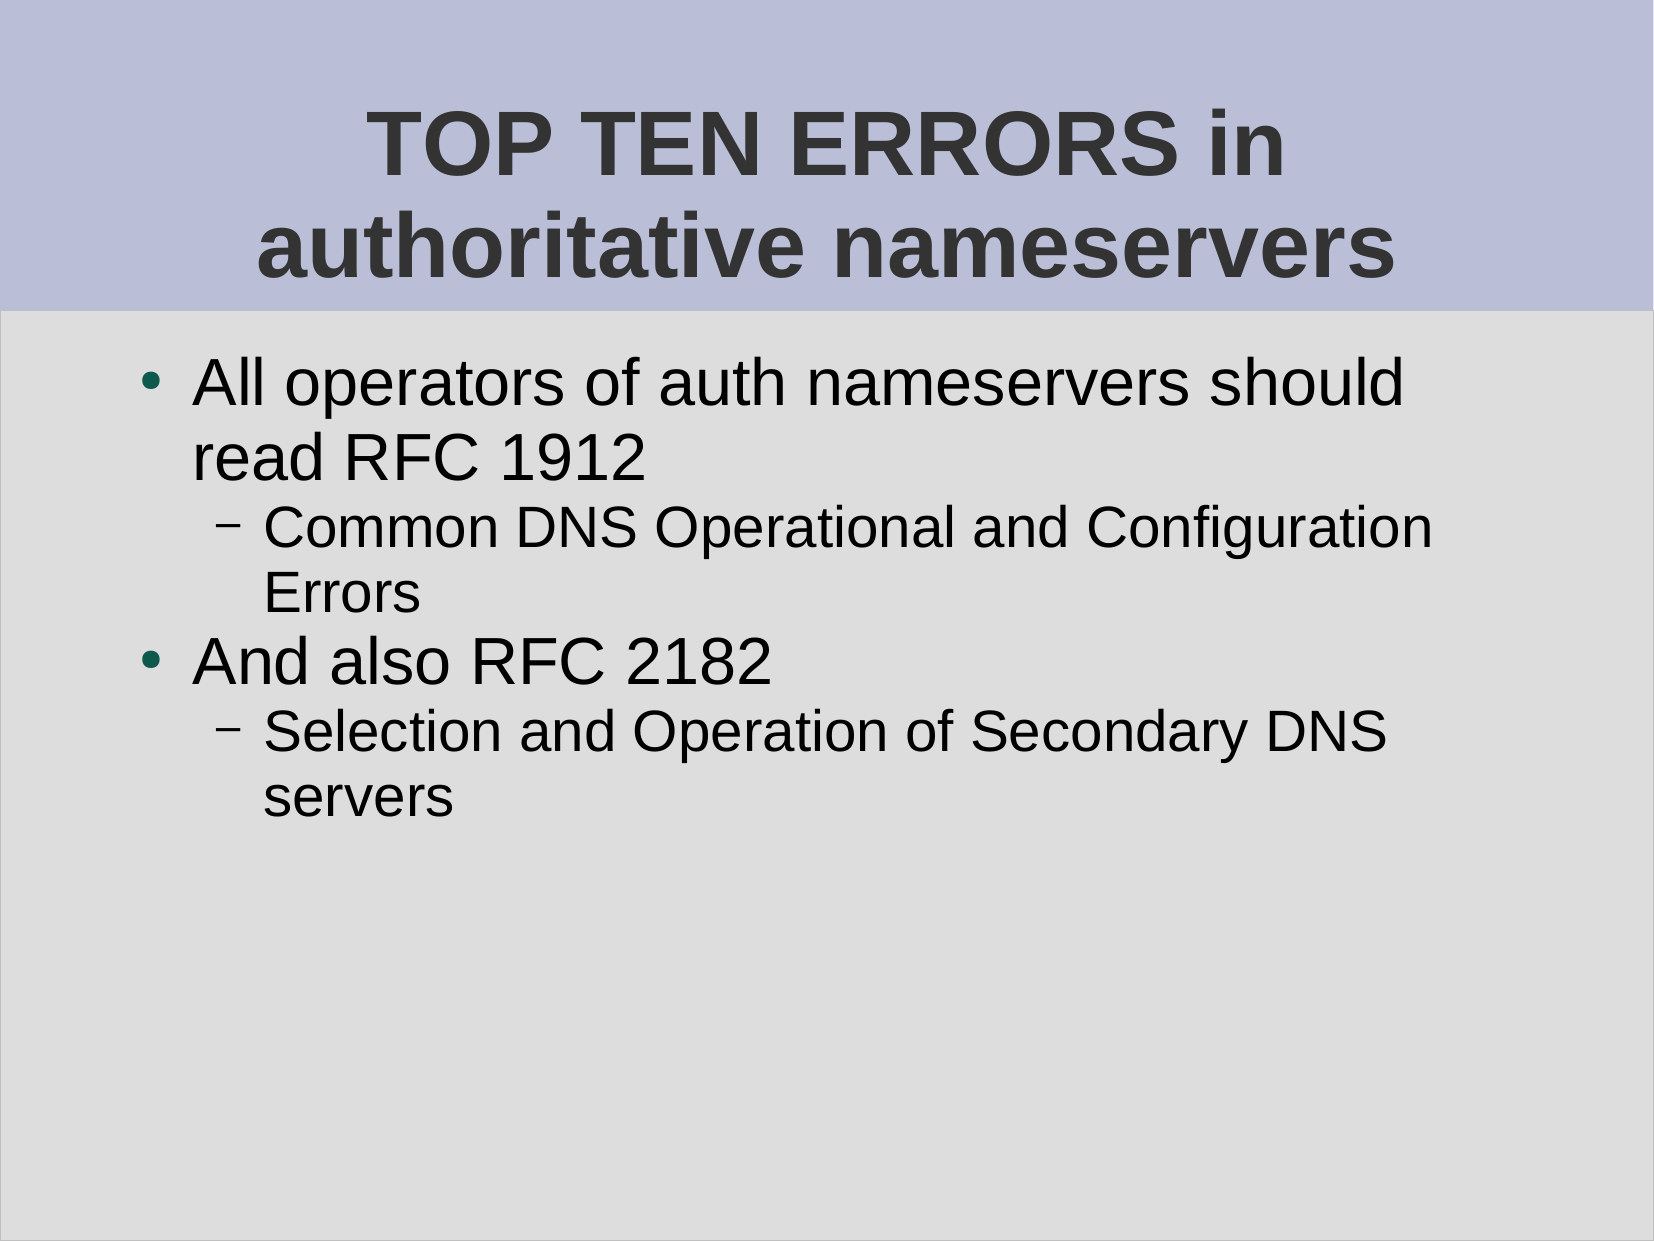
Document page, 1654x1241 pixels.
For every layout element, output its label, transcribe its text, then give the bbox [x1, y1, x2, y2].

title TOP TEN ERRORS in authoritative nameservers [121, 91, 1534, 299]
list All operators of auth nameservers should read RFC 1912 Common DNS Operational and Configuration Errors And also RFC 2182 Selection and Operation of Secondary DNS servers [121, 344, 1534, 1127]
